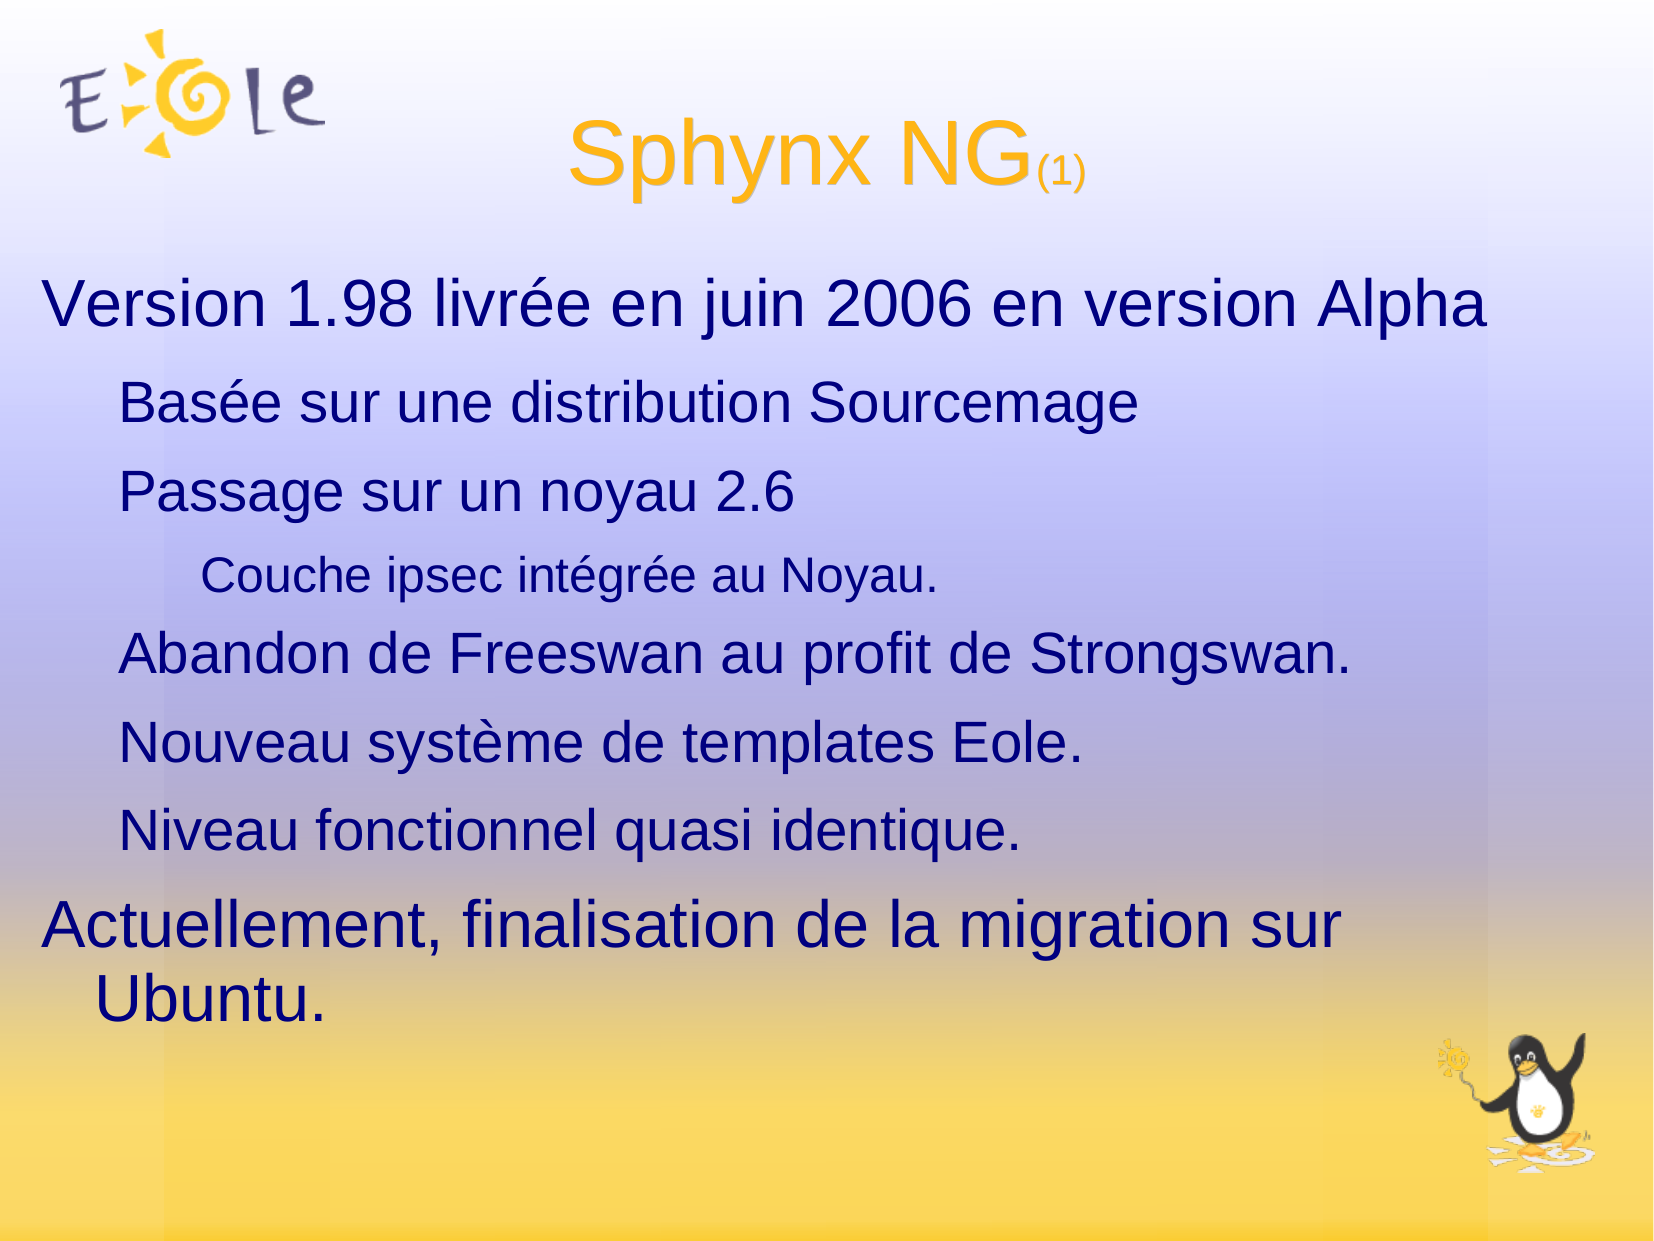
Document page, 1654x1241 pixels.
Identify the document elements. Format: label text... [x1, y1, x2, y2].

list Version 1.98 livrée en juin 2006 en version Alpha Basée sur une distribution Sourcemage Passage sur un noyau 2.6 Couche ipsec intégrée au Noyau. Abandon de Freeswan au profit de Strongswan. Nouveau système de templates Eole. Niveau fonctionnel quasi identique. Actuellement, finalisation de la migration sur Ubuntu. [23, 265, 1565, 1105]
picture [0, 0, 1654, 1241]
title Sphynx NG(1) [82, 49, 1571, 257]
